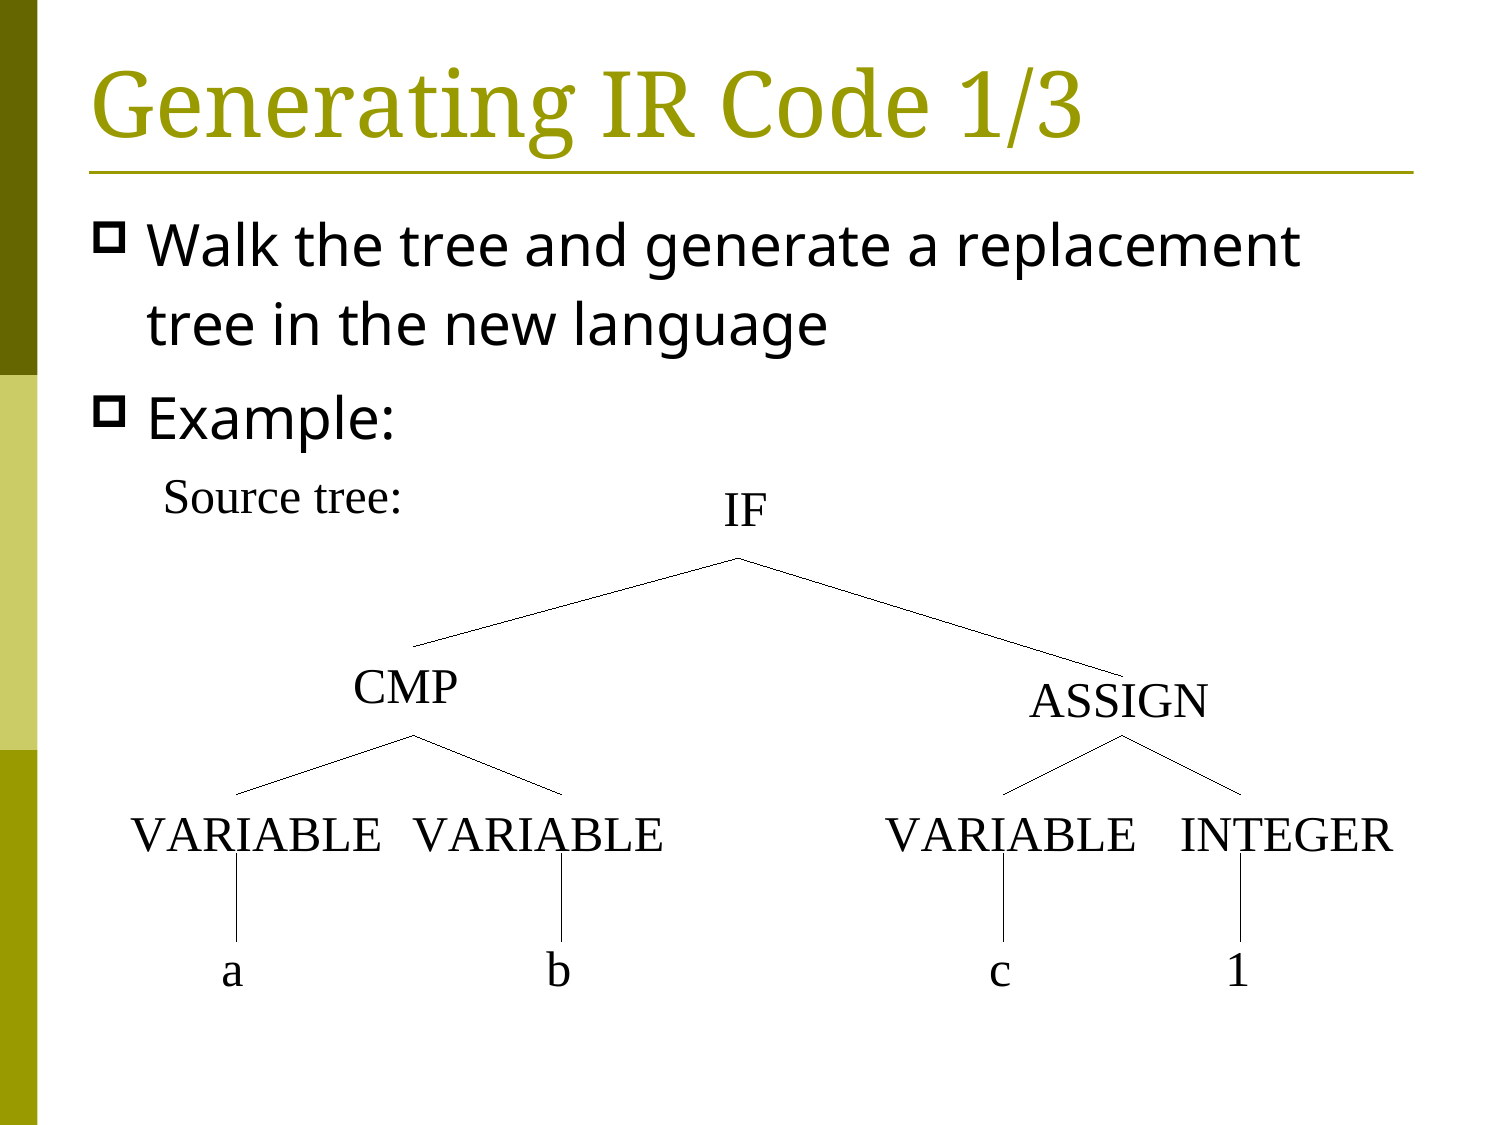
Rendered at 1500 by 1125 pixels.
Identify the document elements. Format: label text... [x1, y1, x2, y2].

text_box CMP [338, 646, 474, 722]
text_box a [206, 929, 266, 1063]
text_box VARIABLE [869, 794, 1152, 870]
text_box ASSIGN [1014, 660, 1225, 736]
title Generating IR Code 1/3 [75, 45, 1426, 173]
text_box VARIABLE [115, 794, 397, 870]
list Walk the tree and generate a replacement tree in the new language Example: [75, 196, 1426, 532]
text_box VARIABLE [397, 794, 680, 870]
text_box c [974, 929, 1034, 1063]
text_box IF [708, 469, 797, 545]
text_box b [531, 929, 591, 1063]
text_box INTEGER [1165, 794, 1409, 870]
text_box 1 [1210, 929, 1270, 1063]
text_box Source tree: [147, 455, 532, 532]
